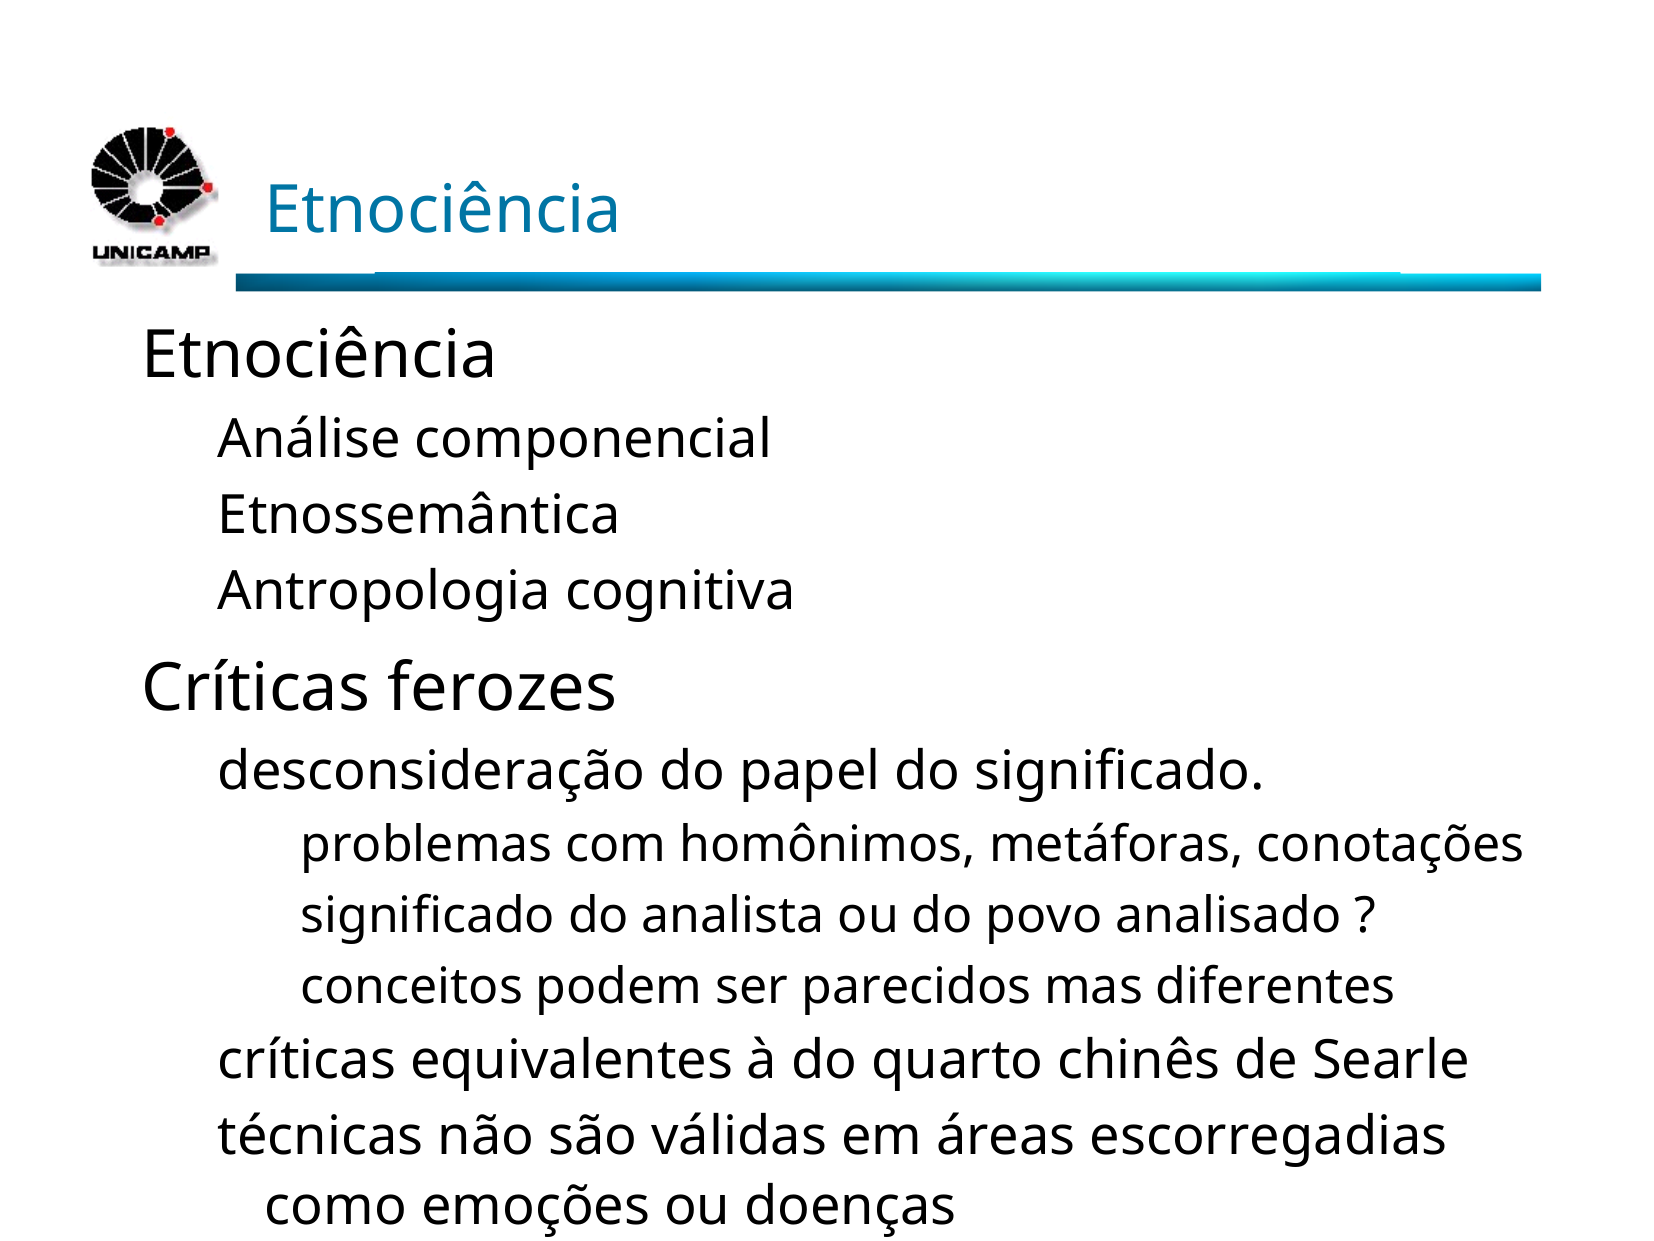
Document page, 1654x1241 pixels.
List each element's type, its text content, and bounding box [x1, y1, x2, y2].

list Etnociência Análise componencial Etnossemântica Antropologia cognitiva Críticas ferozes desconsideração do papel do significado. problemas com homônimos, metáforas, conotações significado do analista ou do povo analisado ? conceitos podem ser parecidos mas diferentes críticas equivalentes à do quarto chinês de Searle técnicas não são válidas em áreas escorregadias como emoções ou doenças [123, 309, 1536, 1182]
picture [125, 272, 1654, 295]
title Etnociência [264, 42, 1534, 250]
